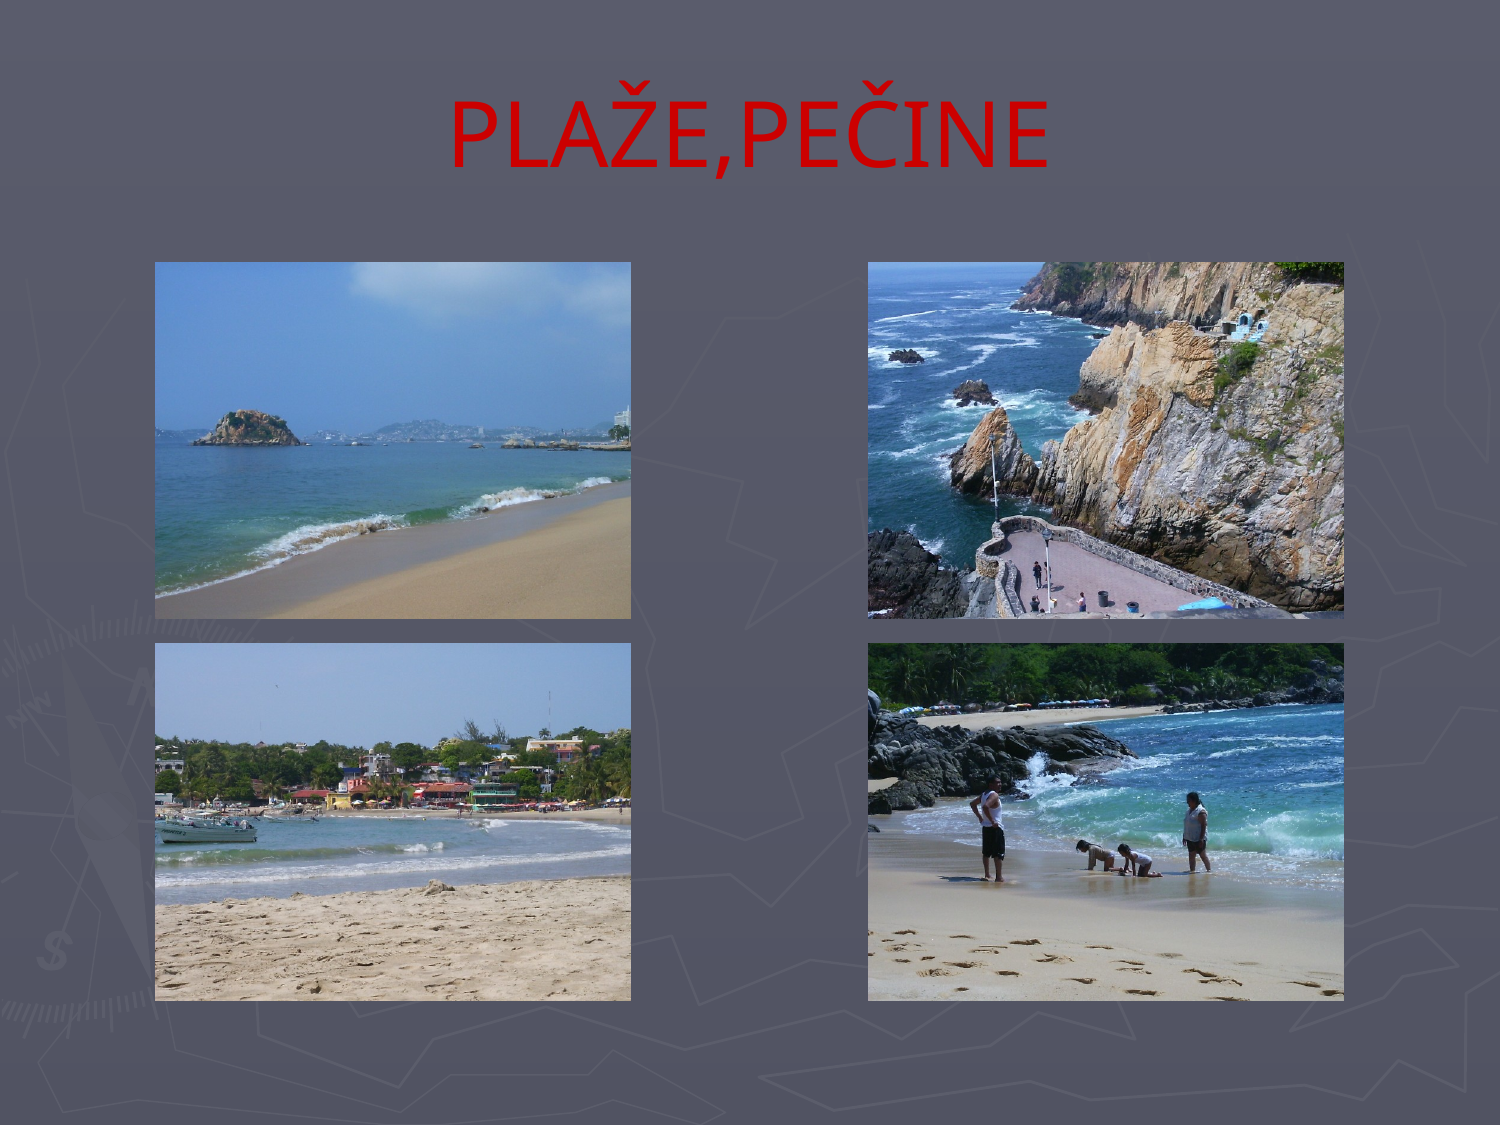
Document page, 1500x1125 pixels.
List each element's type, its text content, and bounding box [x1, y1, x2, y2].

picture [868, 643, 1344, 1001]
picture [868, 262, 1344, 619]
picture [155, 643, 631, 1001]
title PLAŽE,PEČINE [49, 37, 1451, 225]
picture [155, 262, 631, 619]
